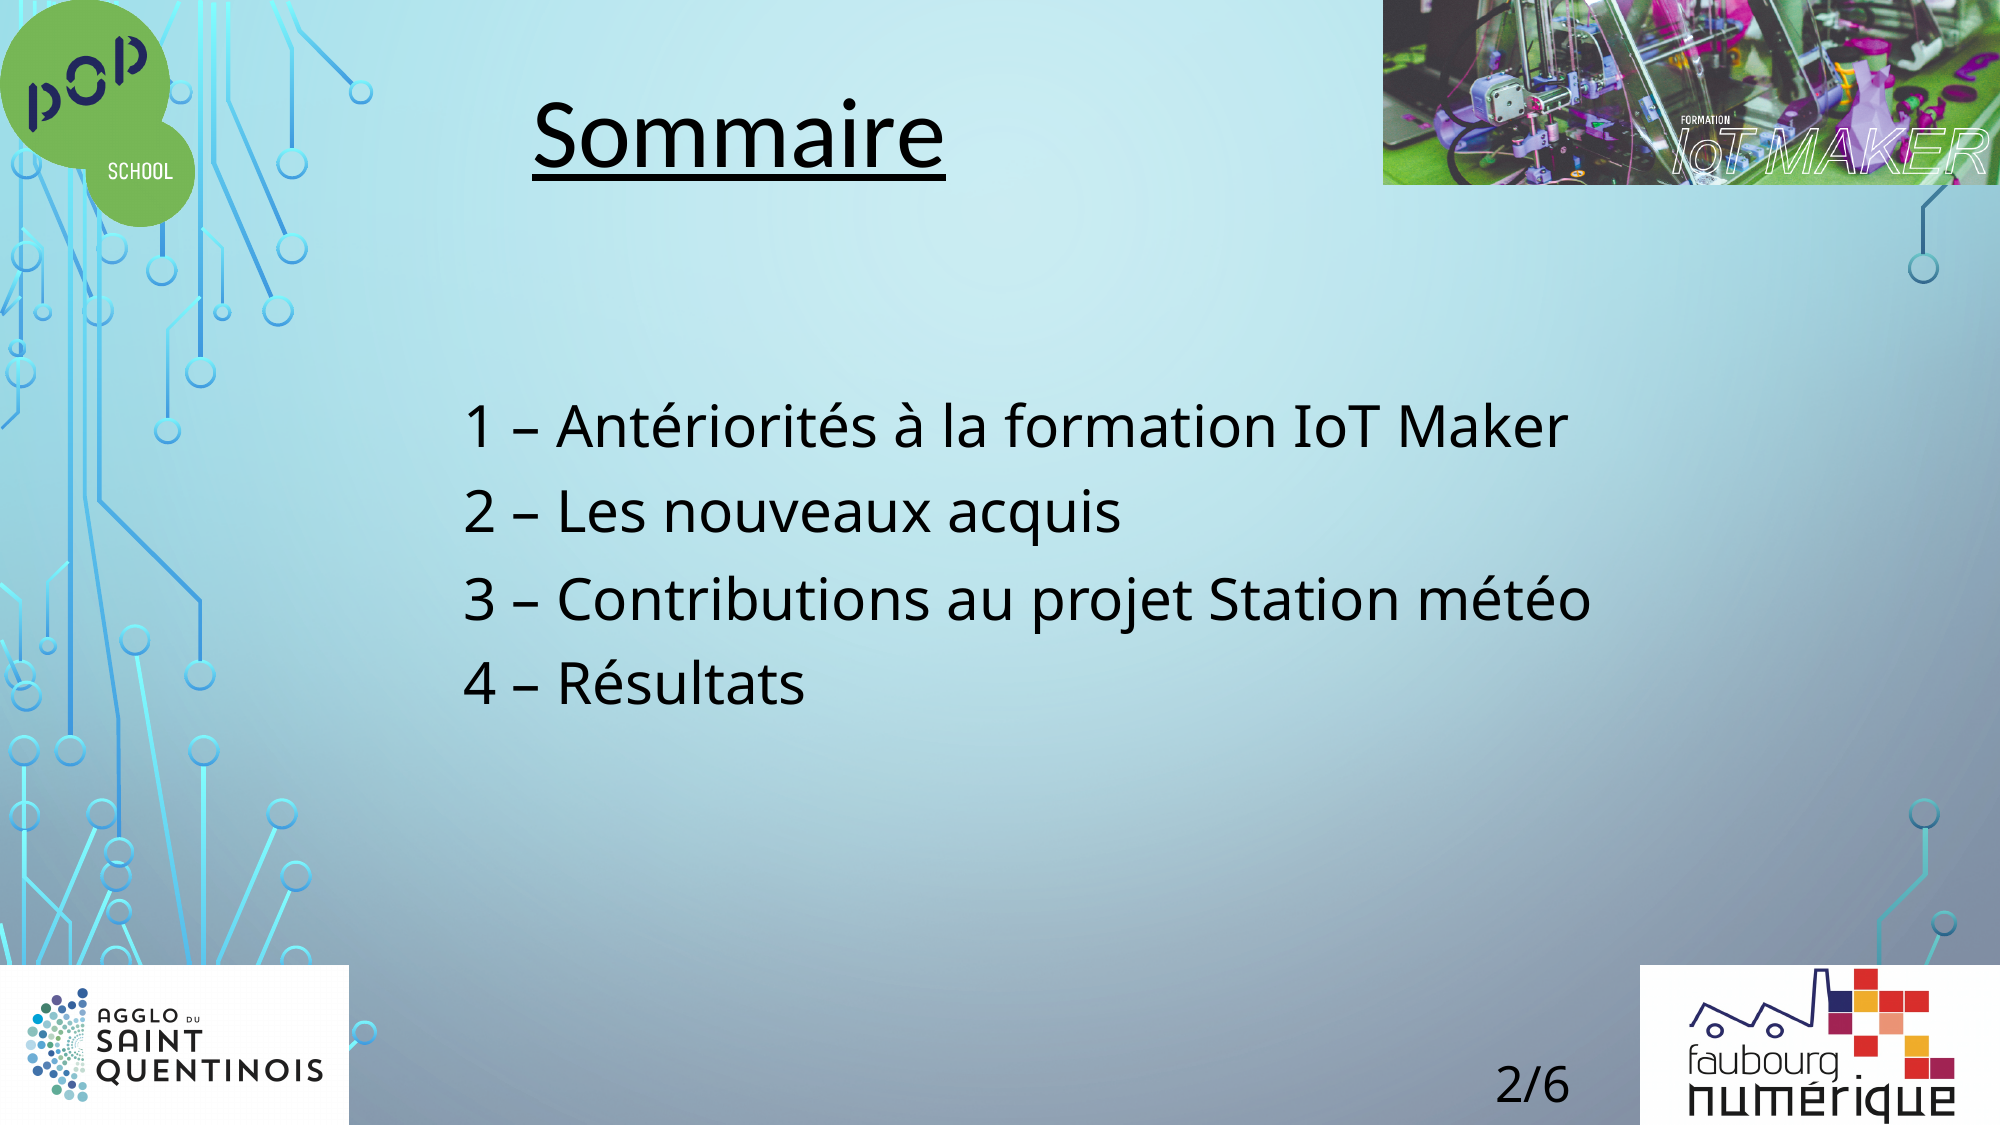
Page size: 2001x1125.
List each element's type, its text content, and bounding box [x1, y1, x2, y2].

text_box 4 – Résultats [448, 638, 776, 725]
picture [0, 0, 195, 228]
text_box Sommaire [517, 60, 966, 197]
picture [1640, 965, 2000, 1125]
picture [0, 965, 349, 1125]
text_box 1 – Antériorités à la formation IoT Maker [448, 381, 1481, 467]
text_box 3 – Contributions au projet Station météo [448, 554, 1460, 640]
text_box 2/6 [1480, 1045, 1592, 1121]
text_box 2 – Les nouveaux acquis [448, 466, 1047, 553]
picture [1383, 0, 2000, 185]
